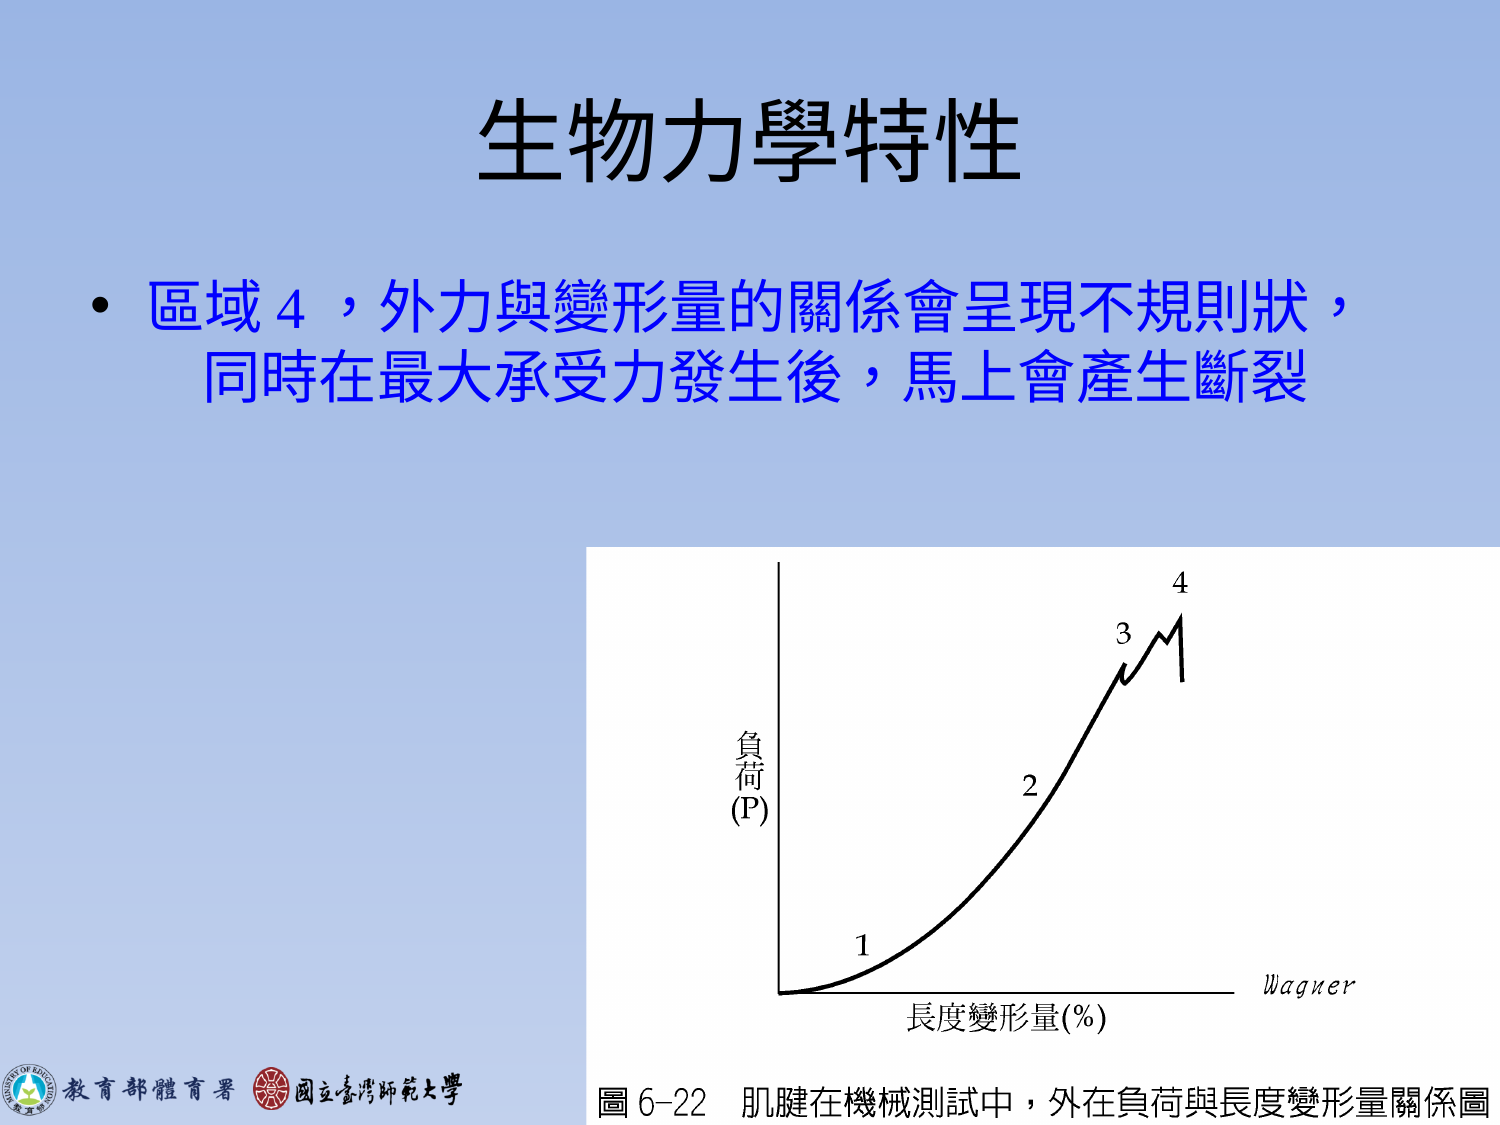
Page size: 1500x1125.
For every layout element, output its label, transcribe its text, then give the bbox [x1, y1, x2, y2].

picture [586, 547, 1500, 1125]
title 生物力學特性 [75, 45, 1426, 233]
list 區域4，外力與變形量的關係會呈現不規則狀，同時在最大承受力發生後，馬上會產生斷裂 [75, 262, 1426, 1005]
